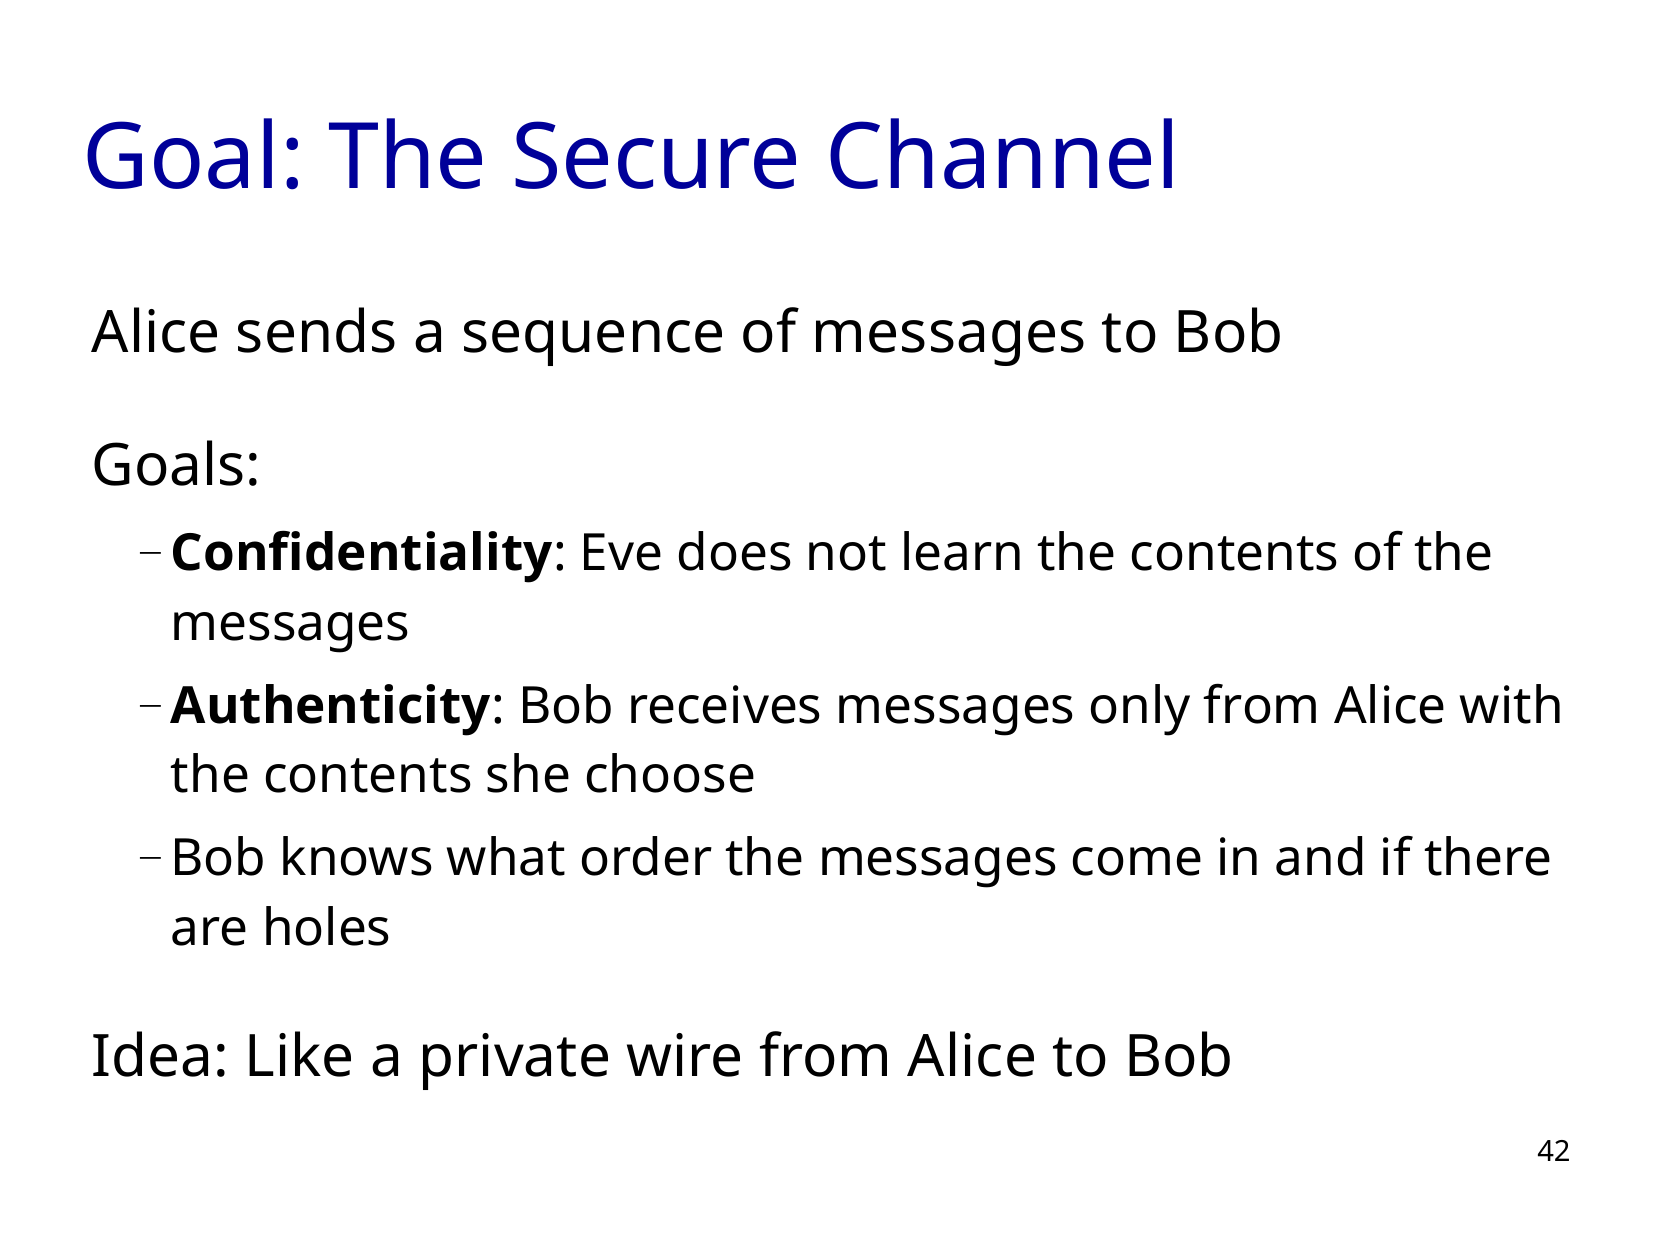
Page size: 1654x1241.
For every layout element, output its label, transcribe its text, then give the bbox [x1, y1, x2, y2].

list Alice sends a sequence of messages to Bob Goals: Confidentiality: Eve does not learn the contents of the messages Authenticity: Bob receives messages only from Alice with the contents she choose Bob knows what order the messages come in and if there are holes Idea: Like a private wire from Alice to Bob [60, 290, 1571, 1096]
title Goal: The Secure Channel [82, 49, 1571, 257]
